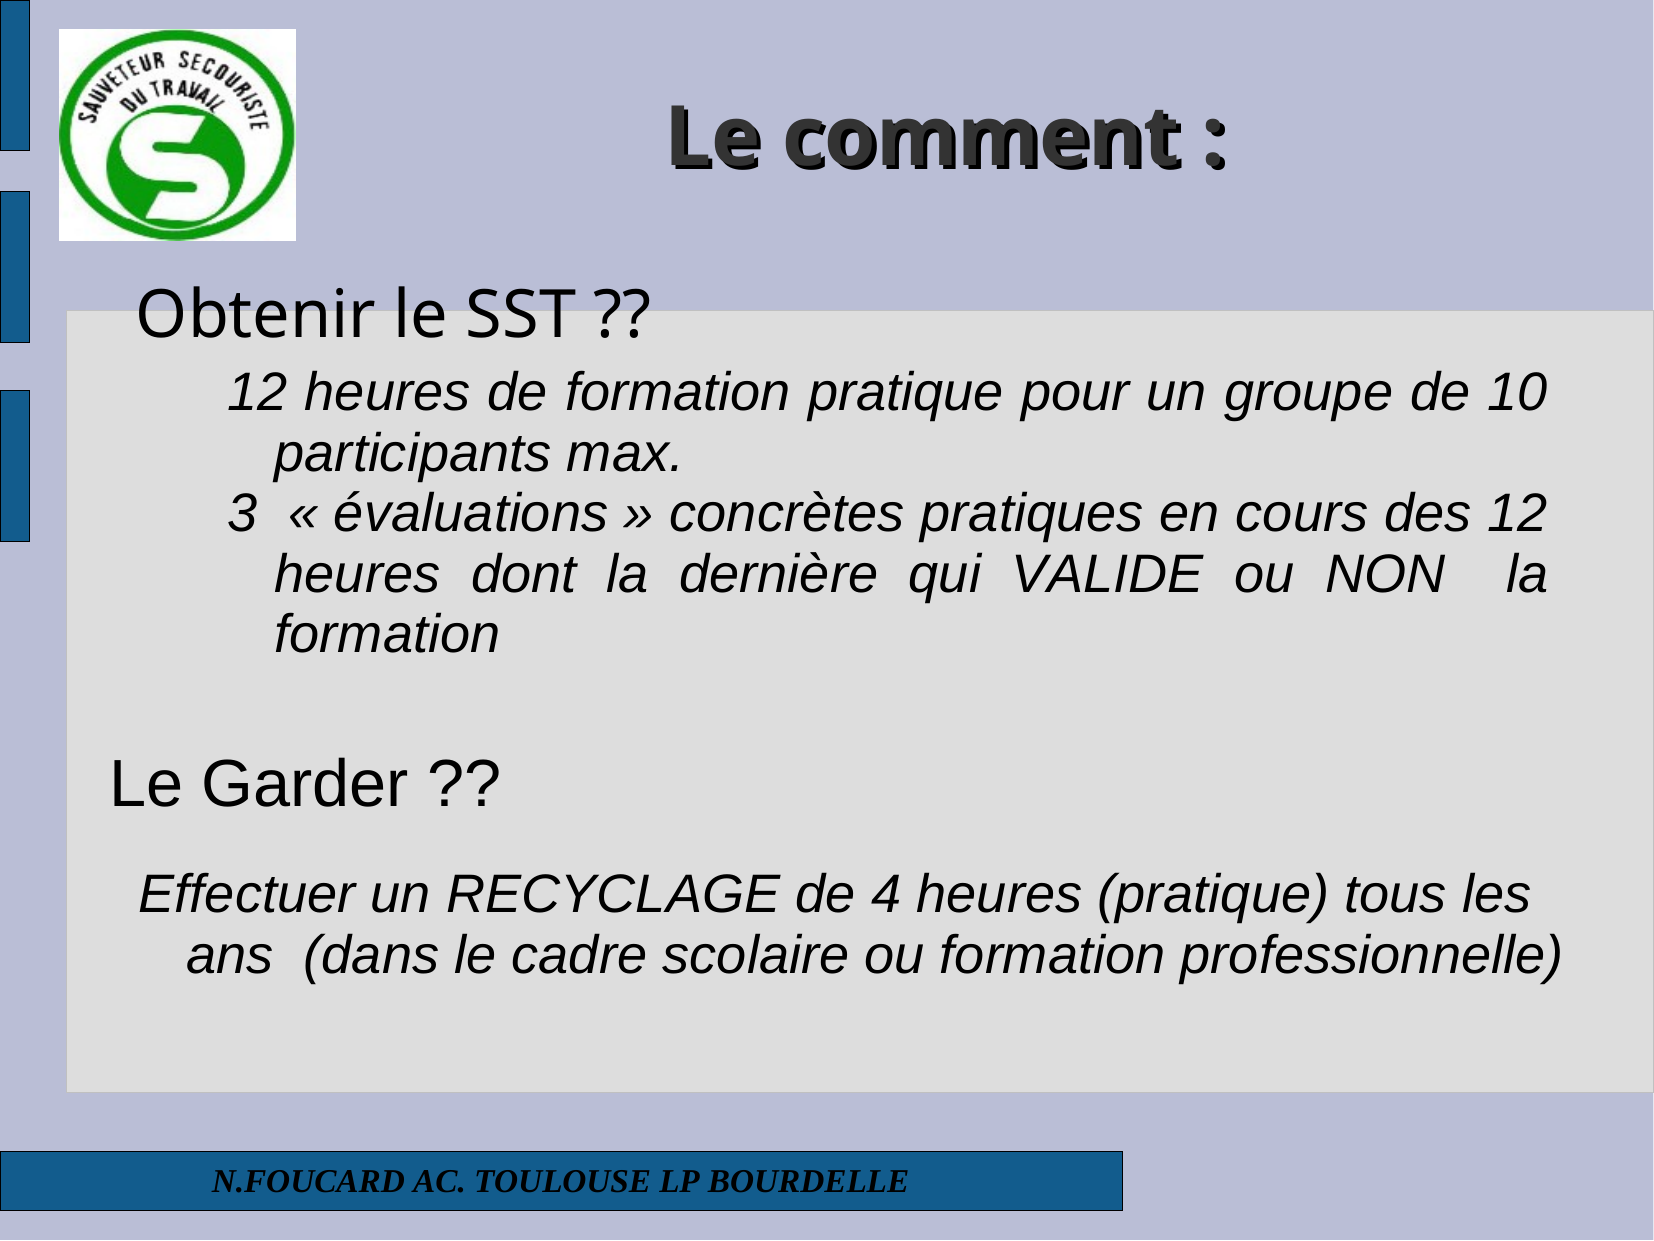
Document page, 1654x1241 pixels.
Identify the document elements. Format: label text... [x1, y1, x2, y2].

list Obtenir le SST ?? [118, 265, 1625, 384]
text_box Le Garder ?? [0, 738, 1650, 916]
text_box Effectuer un RECYCLAGE de 4 heures (pratique) tous les ans (dans le cadre scolaire ou formation professionnelle) [29, 856, 1595, 1108]
picture [59, 29, 296, 241]
title Le comment : [295, 36, 1595, 229]
text_box 12 heures de formation pratique pour un groupe de 10 participants max. 3 « évaluations » concrètes pratiques en cours des 12 heures dont la dernière qui VALIDE ou NON la formation [118, 354, 1565, 805]
